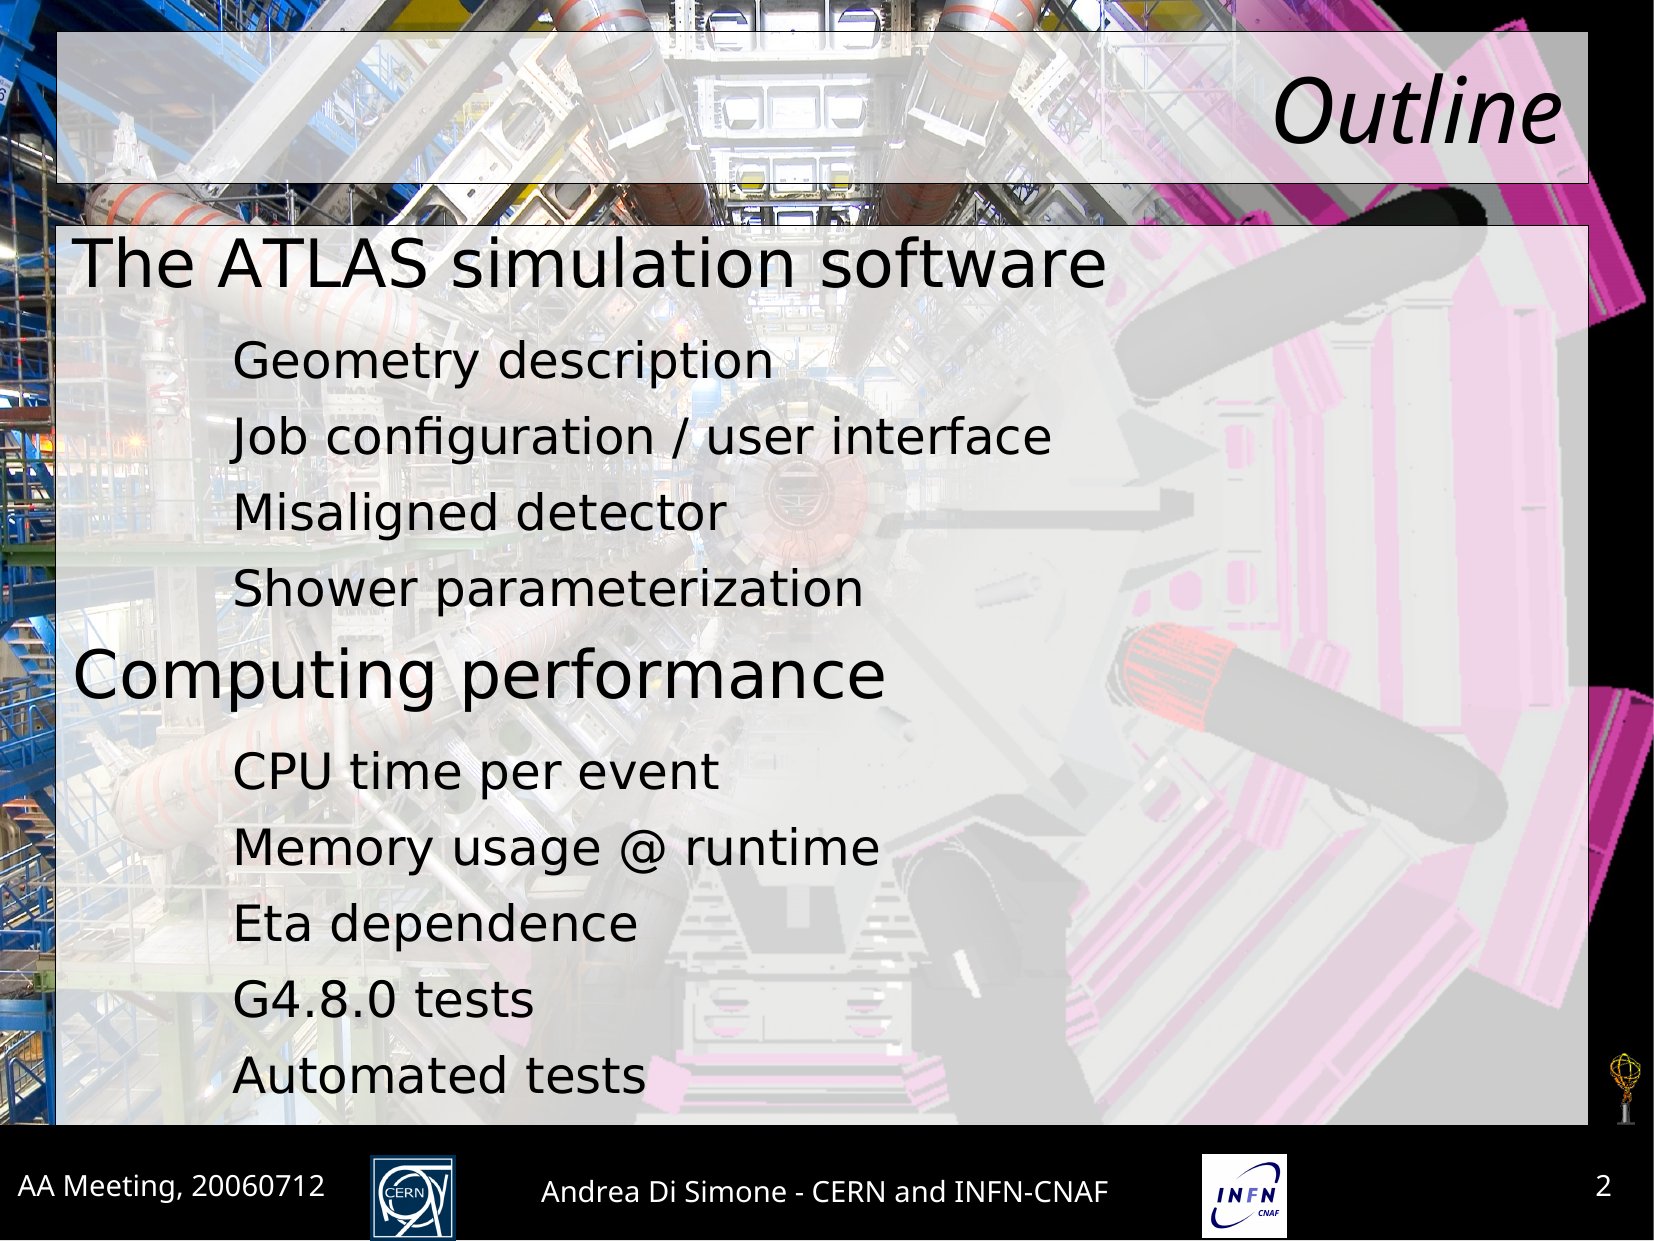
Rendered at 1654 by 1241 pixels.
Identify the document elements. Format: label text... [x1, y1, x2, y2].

picture [370, 1155, 456, 1241]
picture [0, 0, 1654, 1125]
picture [1202, 1154, 1287, 1238]
list The ATLAS simulation software Geometry description Job configuration / user interface Misaligned detector Shower parameterization Computing performance CPU time per event Memory usage @ runtime Eta dependence G4.8.0 tests Automated tests [55, 225, 1589, 1126]
title Outline [56, 31, 1589, 184]
